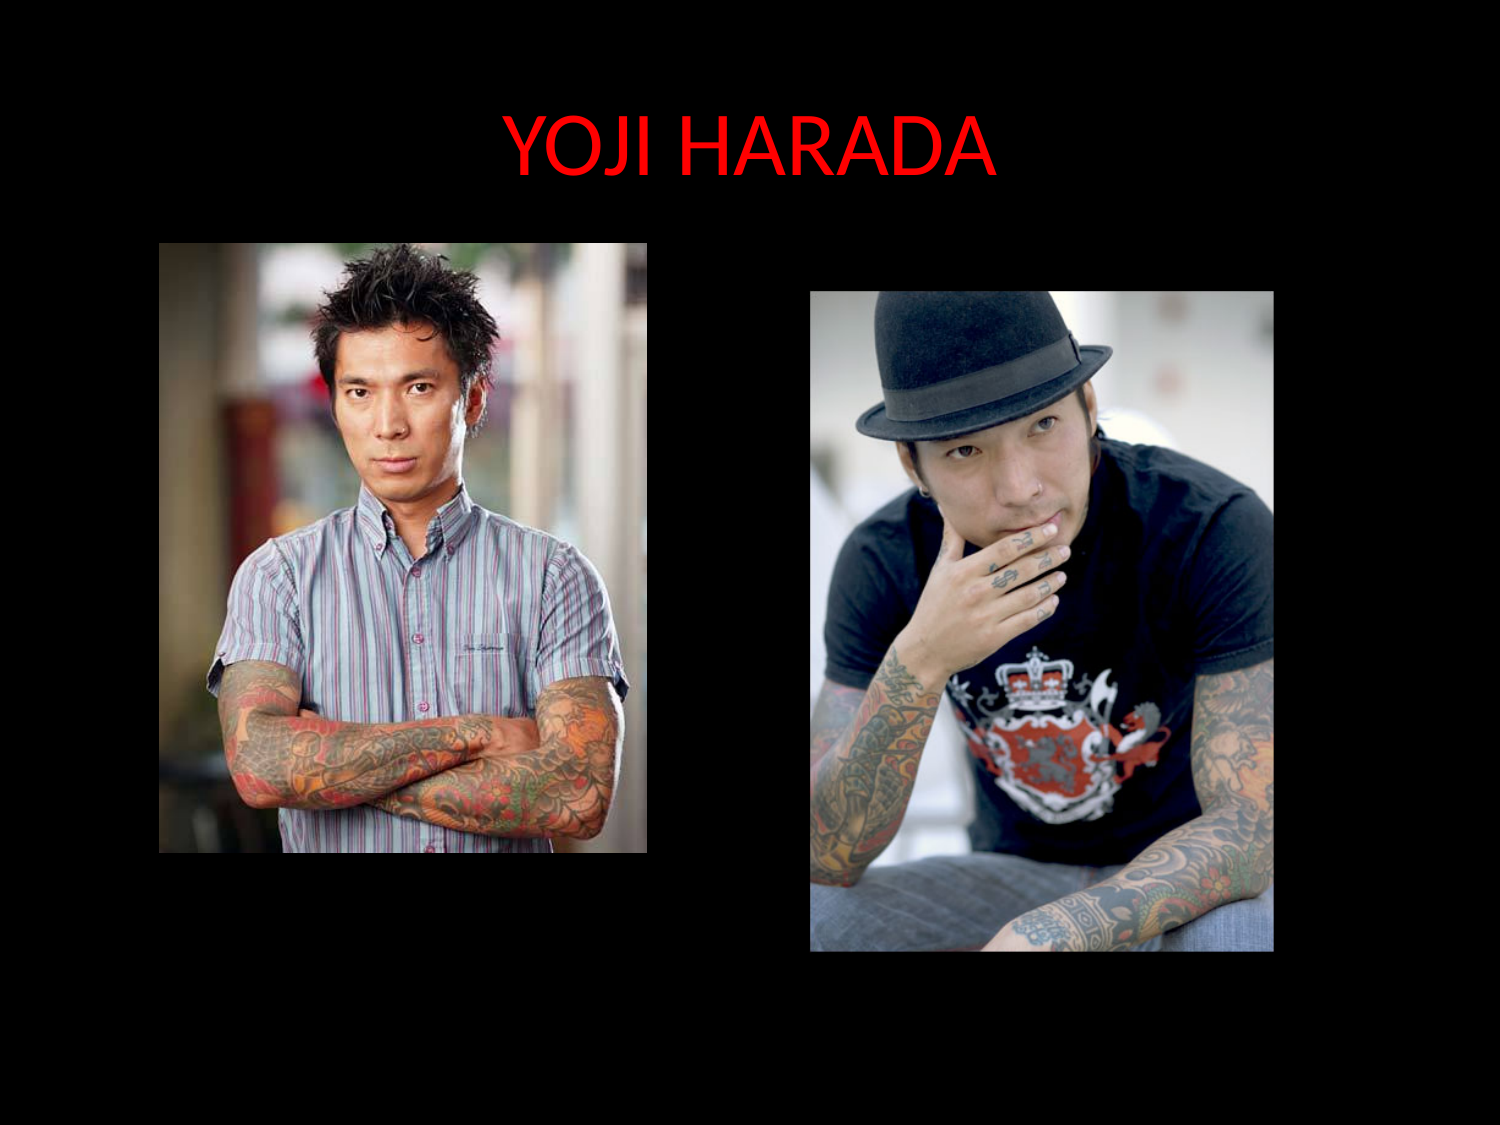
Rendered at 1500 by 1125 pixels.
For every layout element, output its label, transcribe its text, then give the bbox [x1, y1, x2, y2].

title YOJI HARADA [75, 45, 1425, 233]
picture [809, 290, 1275, 953]
picture [159, 243, 647, 854]
